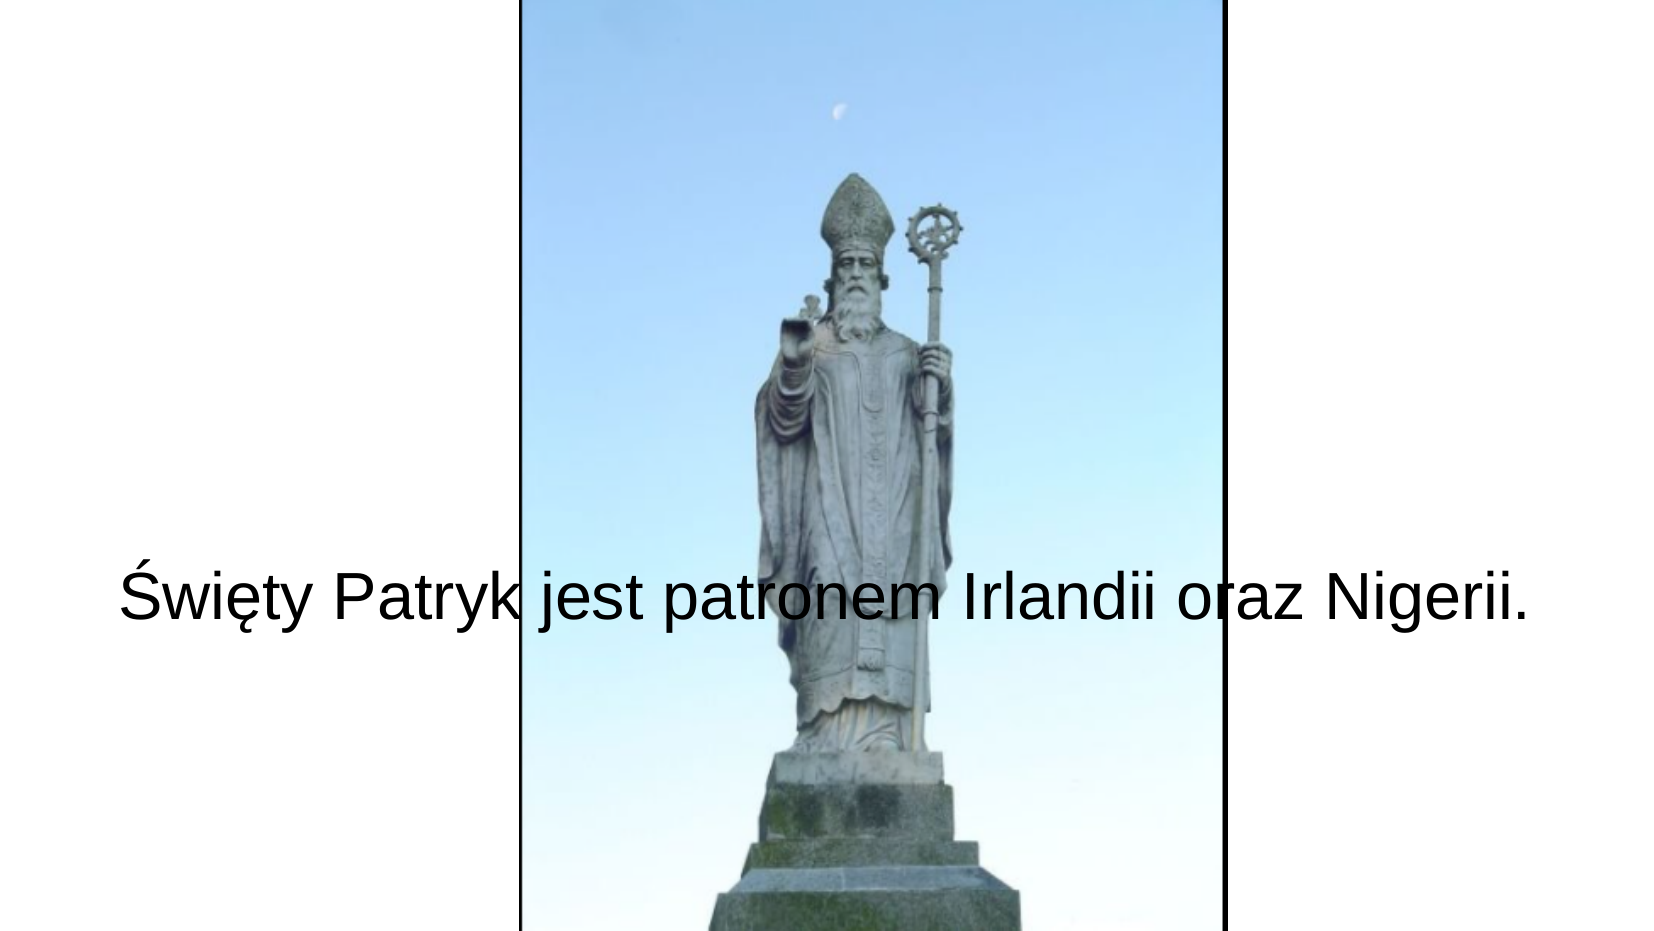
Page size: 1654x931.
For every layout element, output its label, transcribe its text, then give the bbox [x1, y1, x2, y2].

list Święty Patryk jest patronem Irlandii oraz Nigerii. [118, 559, 1607, 931]
picture [519, 0, 1228, 559]
